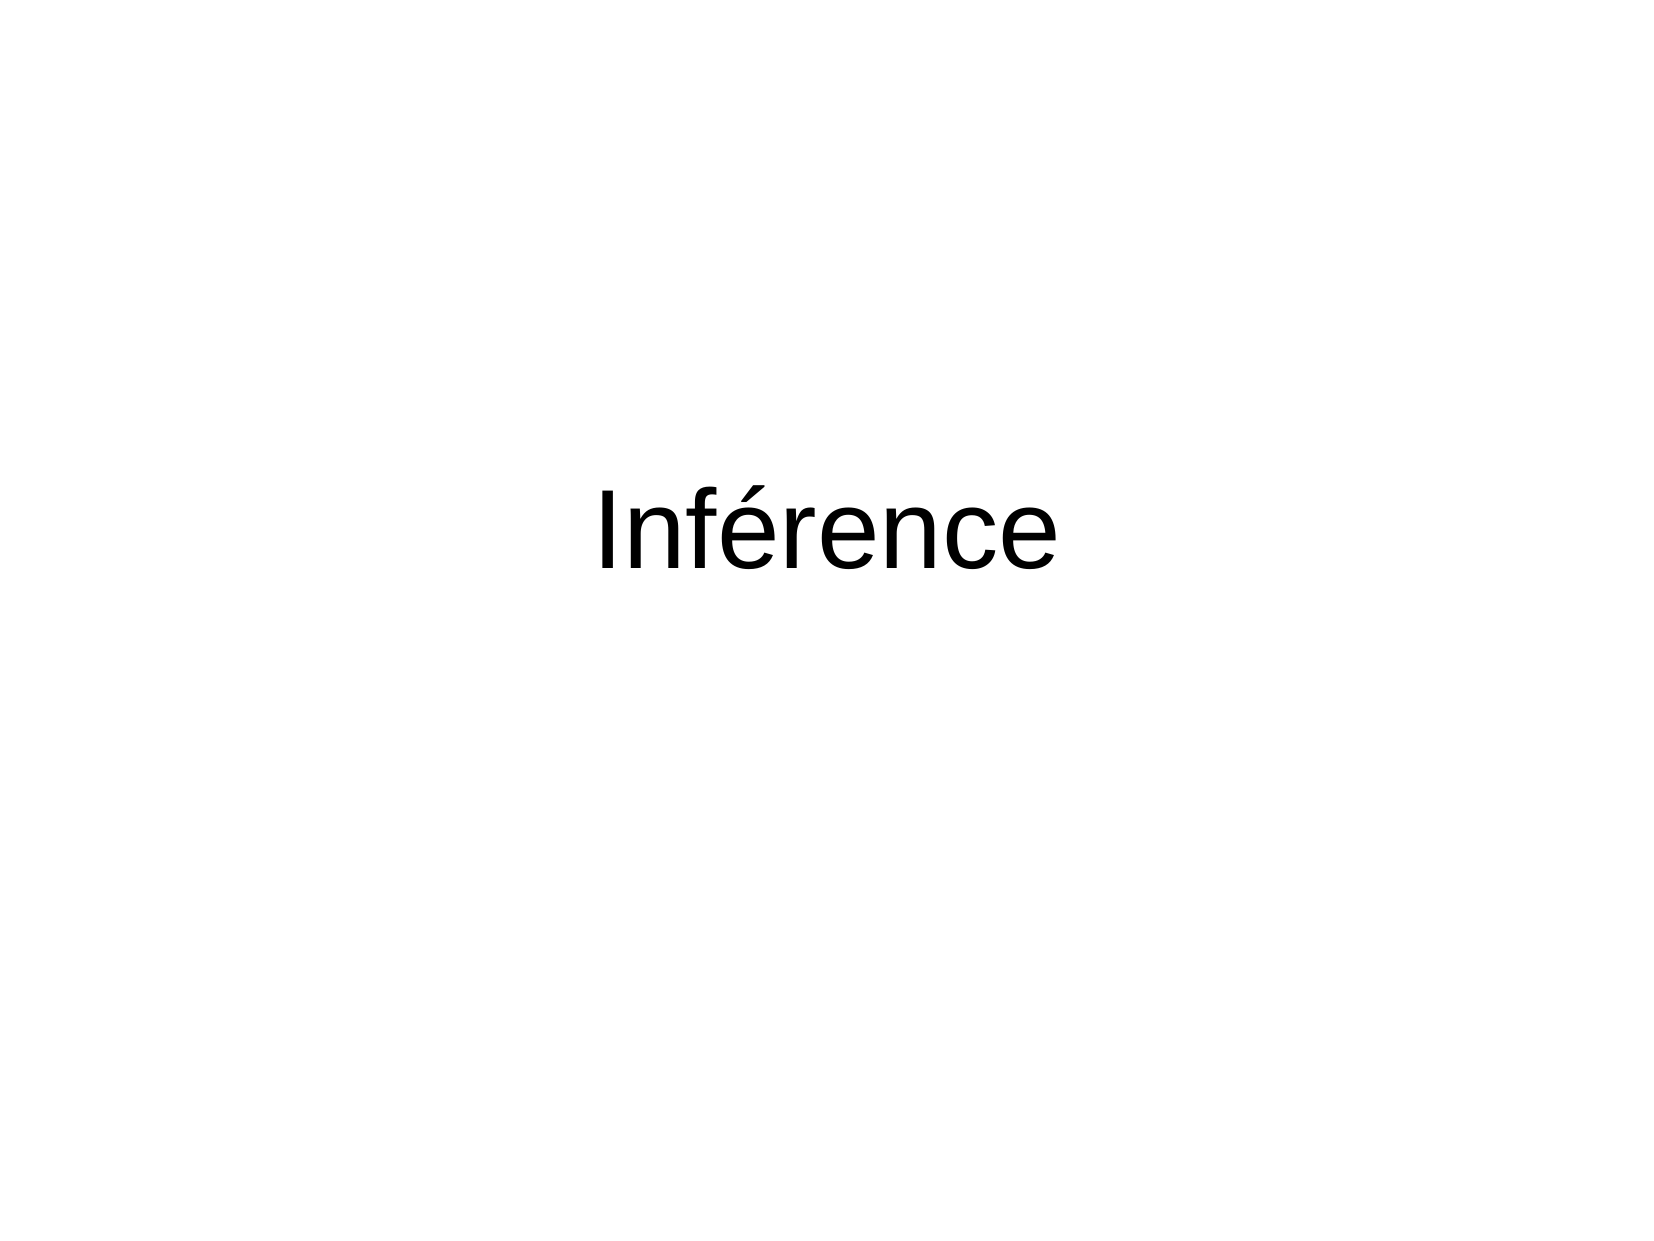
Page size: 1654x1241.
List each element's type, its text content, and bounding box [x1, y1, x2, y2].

subtitle Inférence [82, 49, 1571, 1010]
